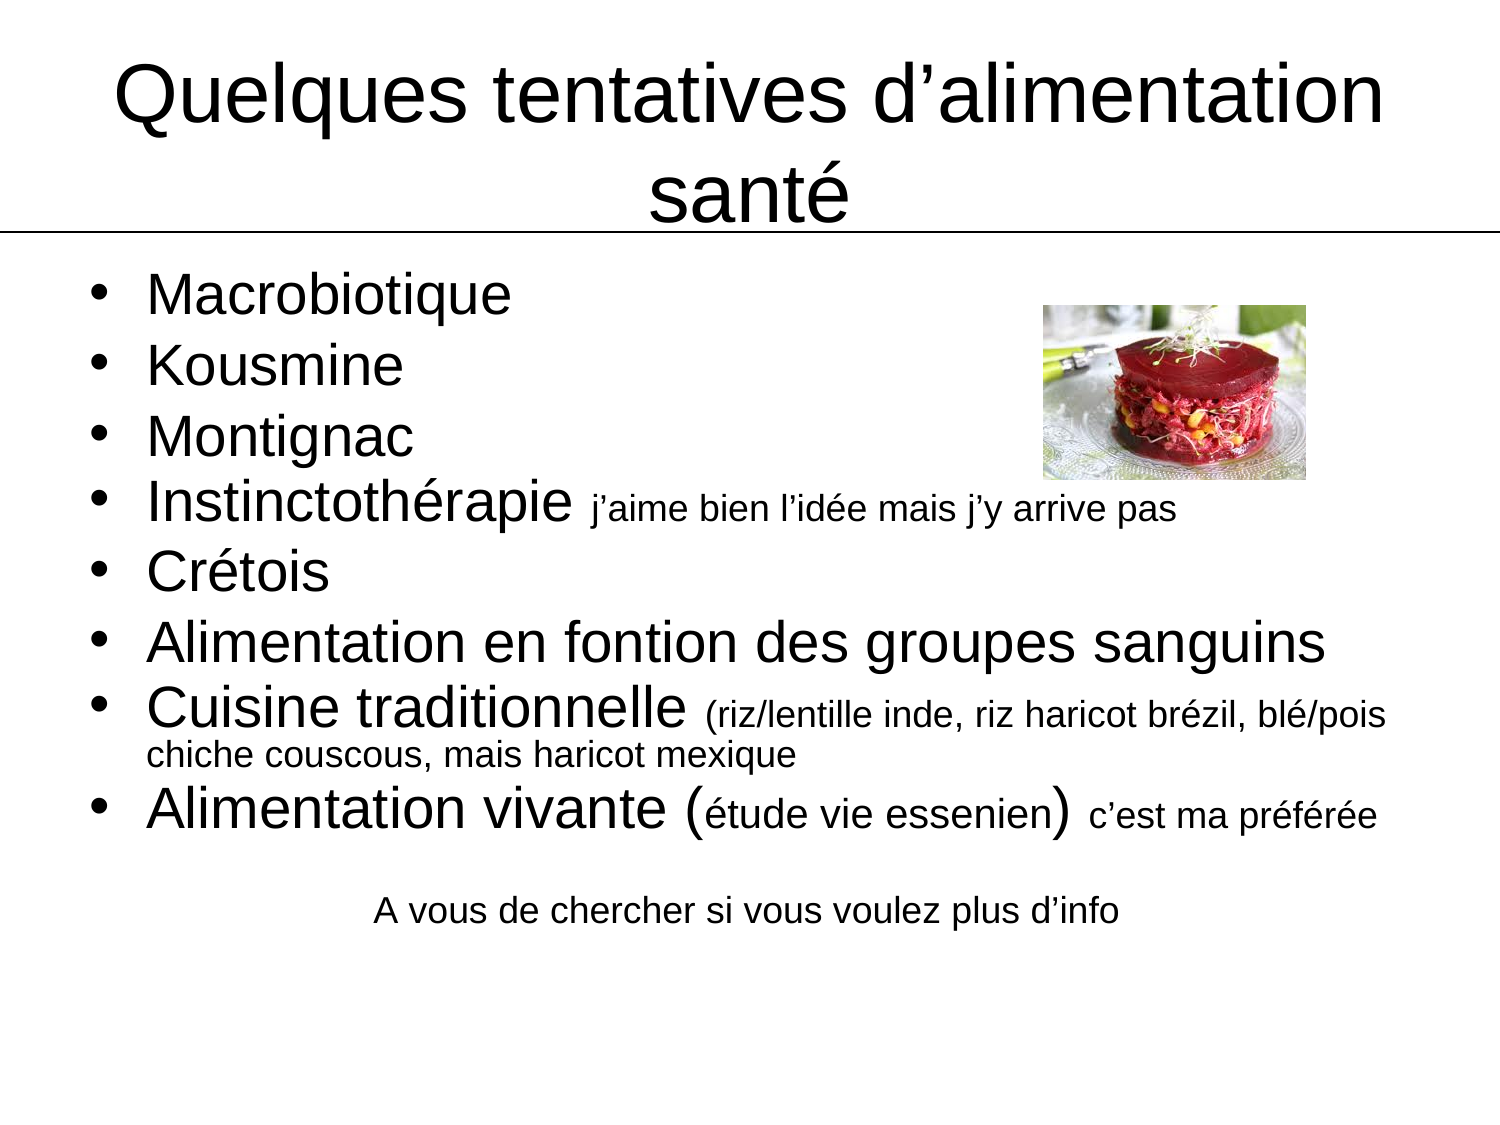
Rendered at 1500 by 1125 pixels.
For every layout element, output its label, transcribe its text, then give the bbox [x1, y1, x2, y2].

title Quelques tentatives d’alimentation santé [75, 45, 1426, 231]
picture [1043, 305, 1306, 480]
list Macrobiotique Kousmine Montignac Instinctothérapie j’aime bien l’idée mais j’y arrive pas Crétois Alimentation en fontion des groupes sanguins Cuisine traditionnelle (riz/lentille inde, riz haricot brézil, blé/pois chiche couscous, mais haricot mexique Alimentation vivante (étude vie essenien) c’est ma préférée A vous de chercher si vous voulez plus d’info [75, 262, 1426, 1094]
